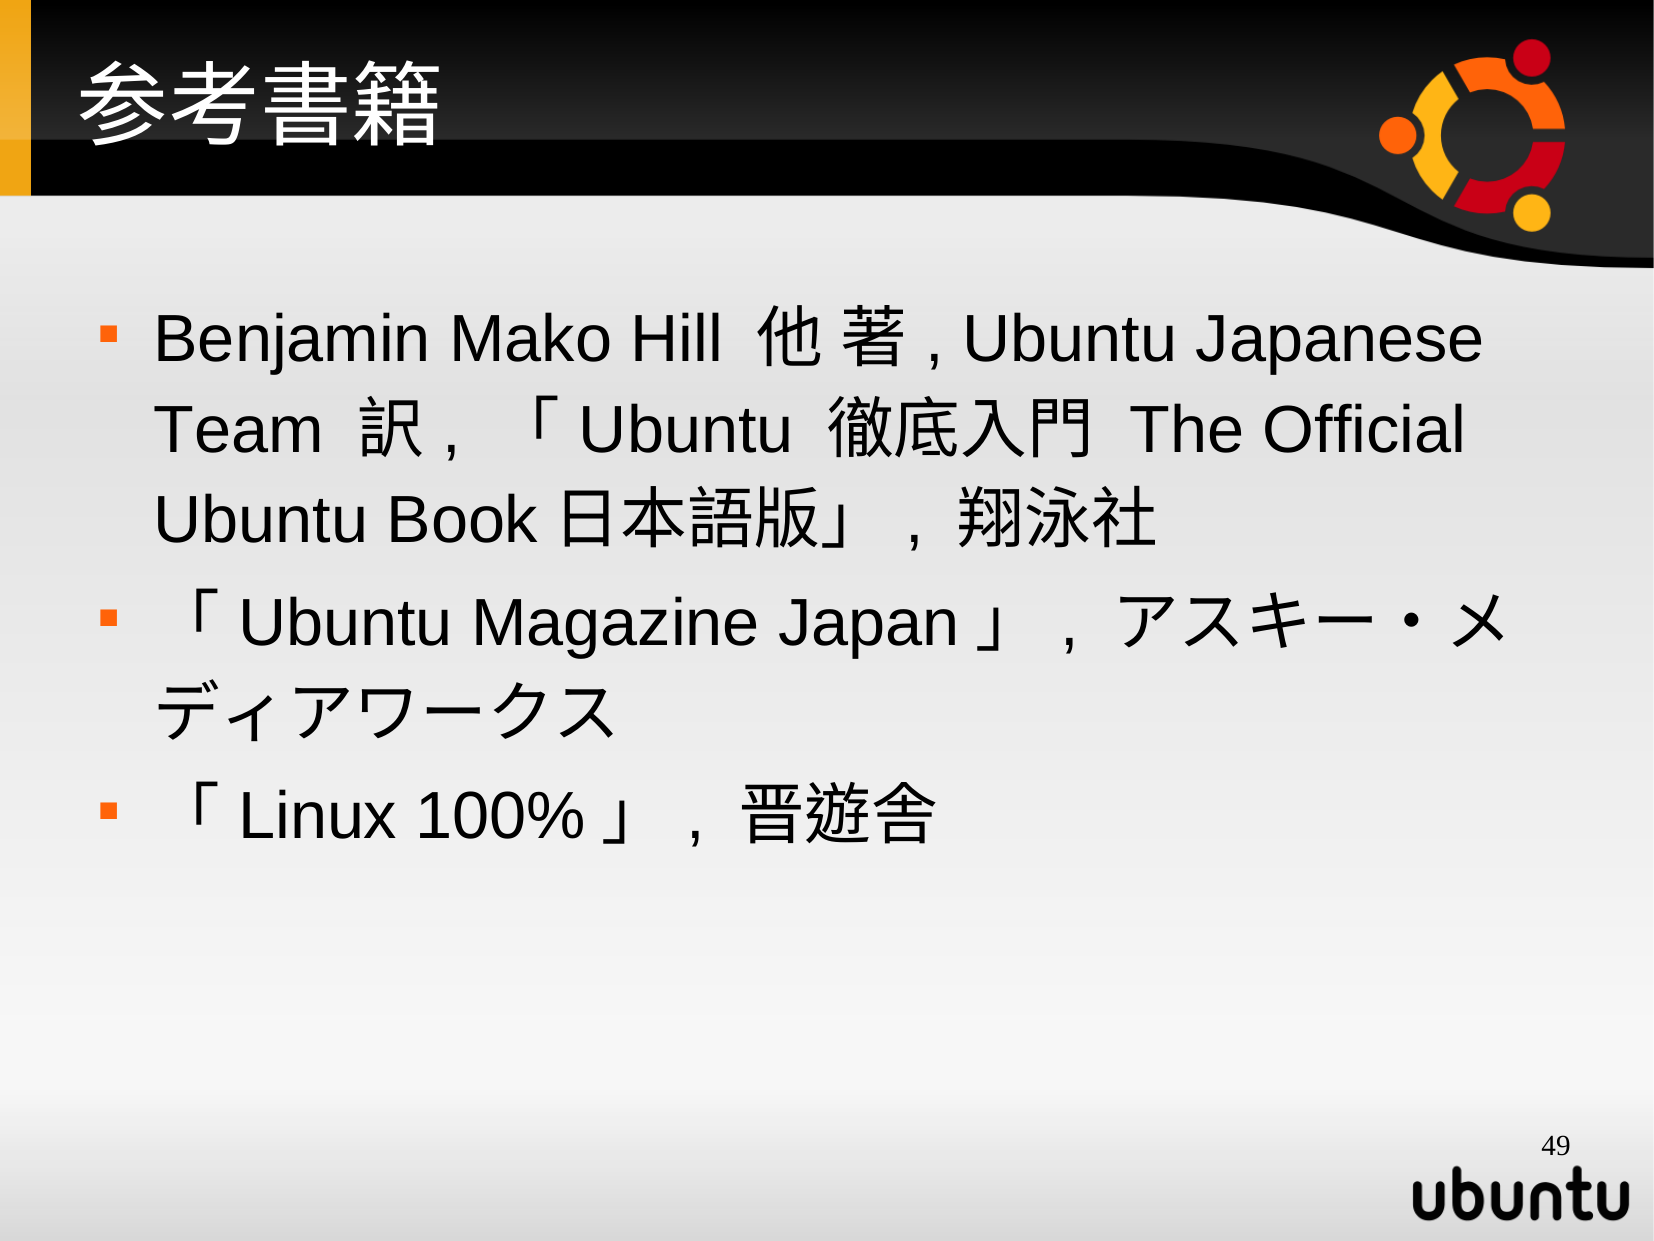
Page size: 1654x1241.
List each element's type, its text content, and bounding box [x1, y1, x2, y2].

list Benjamin Mako Hill 他 著, Ubuntu Japanese Team 訳, 「Ubuntu 徹底入門 The Official Ubuntu Book日本語版」, 翔泳社 「Ubuntu Magazine Japan」, アスキー・メディアワークス 「Linux 100%」, 晋遊舎 [82, 290, 1571, 1094]
title 参考書籍 [76, 7, 1565, 200]
picture [0, 0, 1654, 1241]
